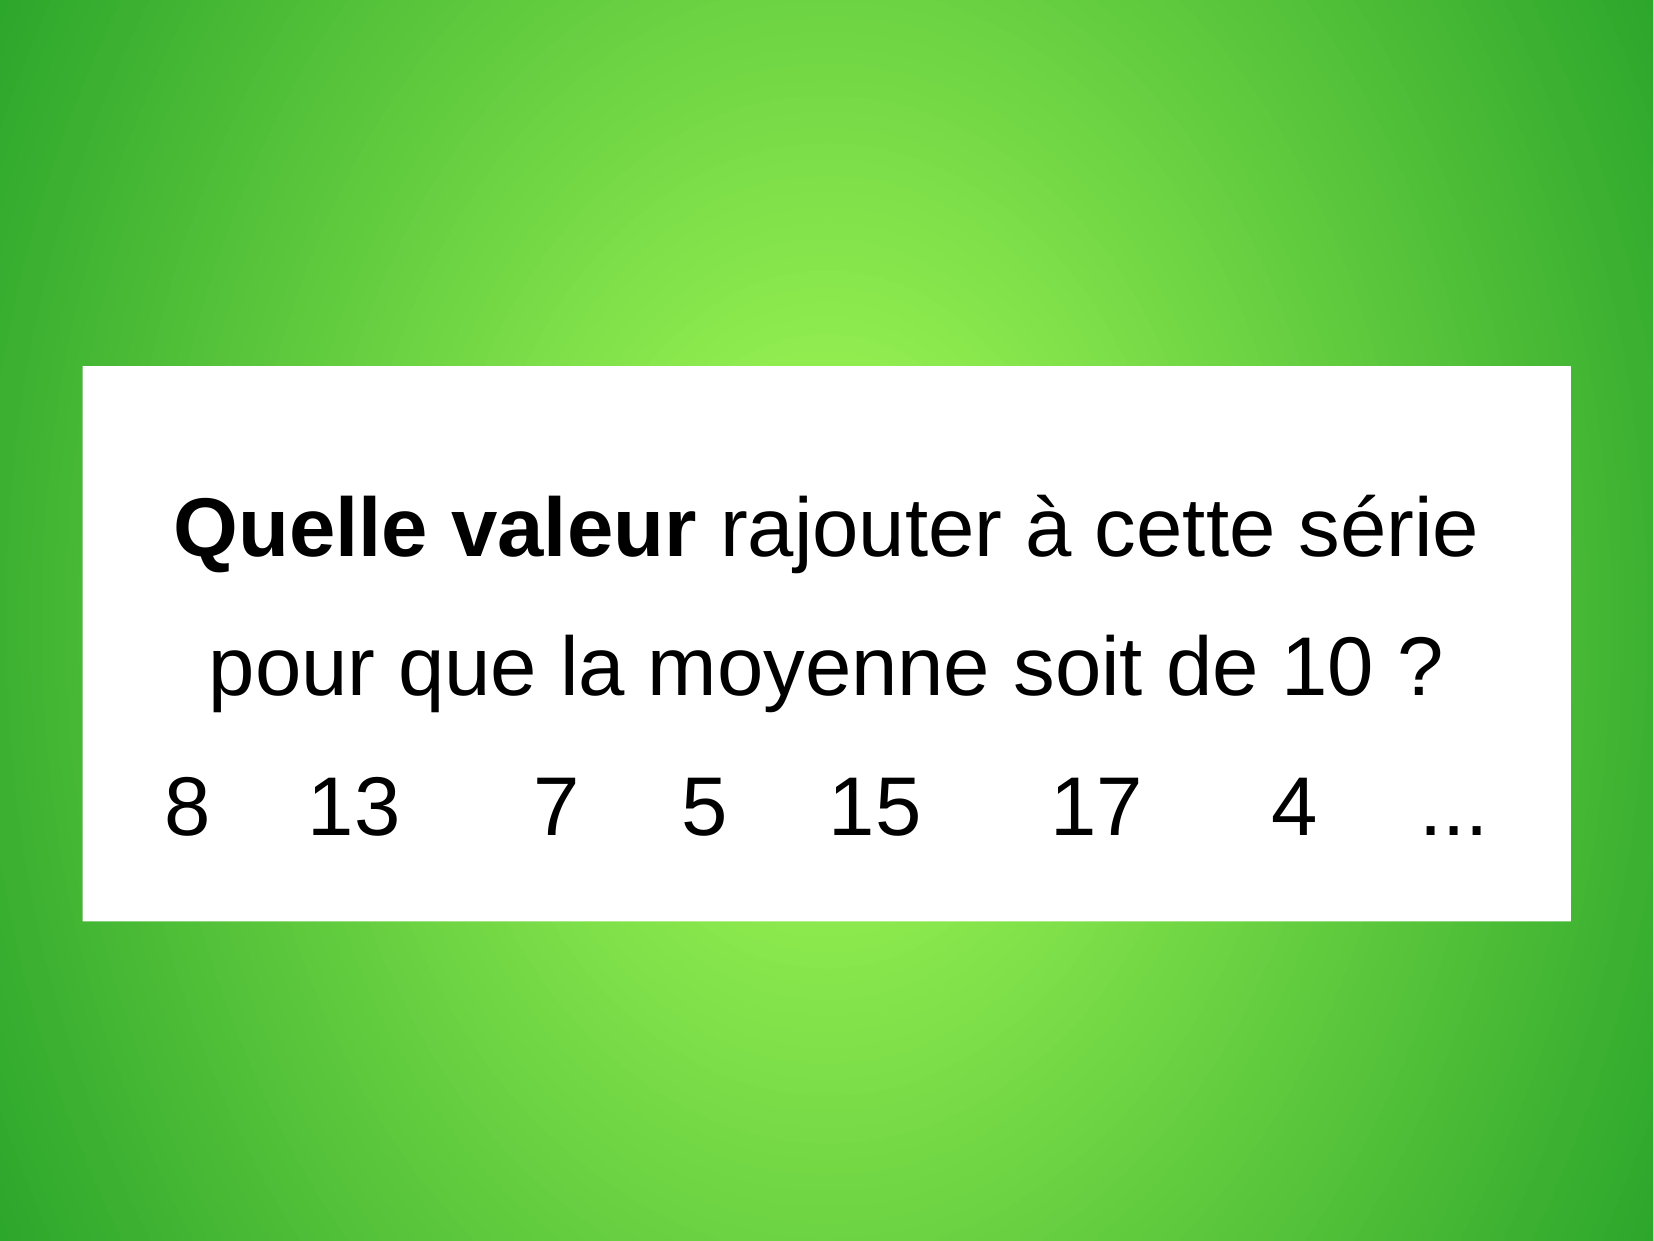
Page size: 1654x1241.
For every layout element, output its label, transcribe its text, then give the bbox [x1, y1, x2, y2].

picture [0, 0, 1654, 1241]
subtitle Quelle valeur rajouter à cette série pour que la moyenne soit de 10 ? 8 13 7 5 15 17 4 ... [82, 366, 1571, 922]
